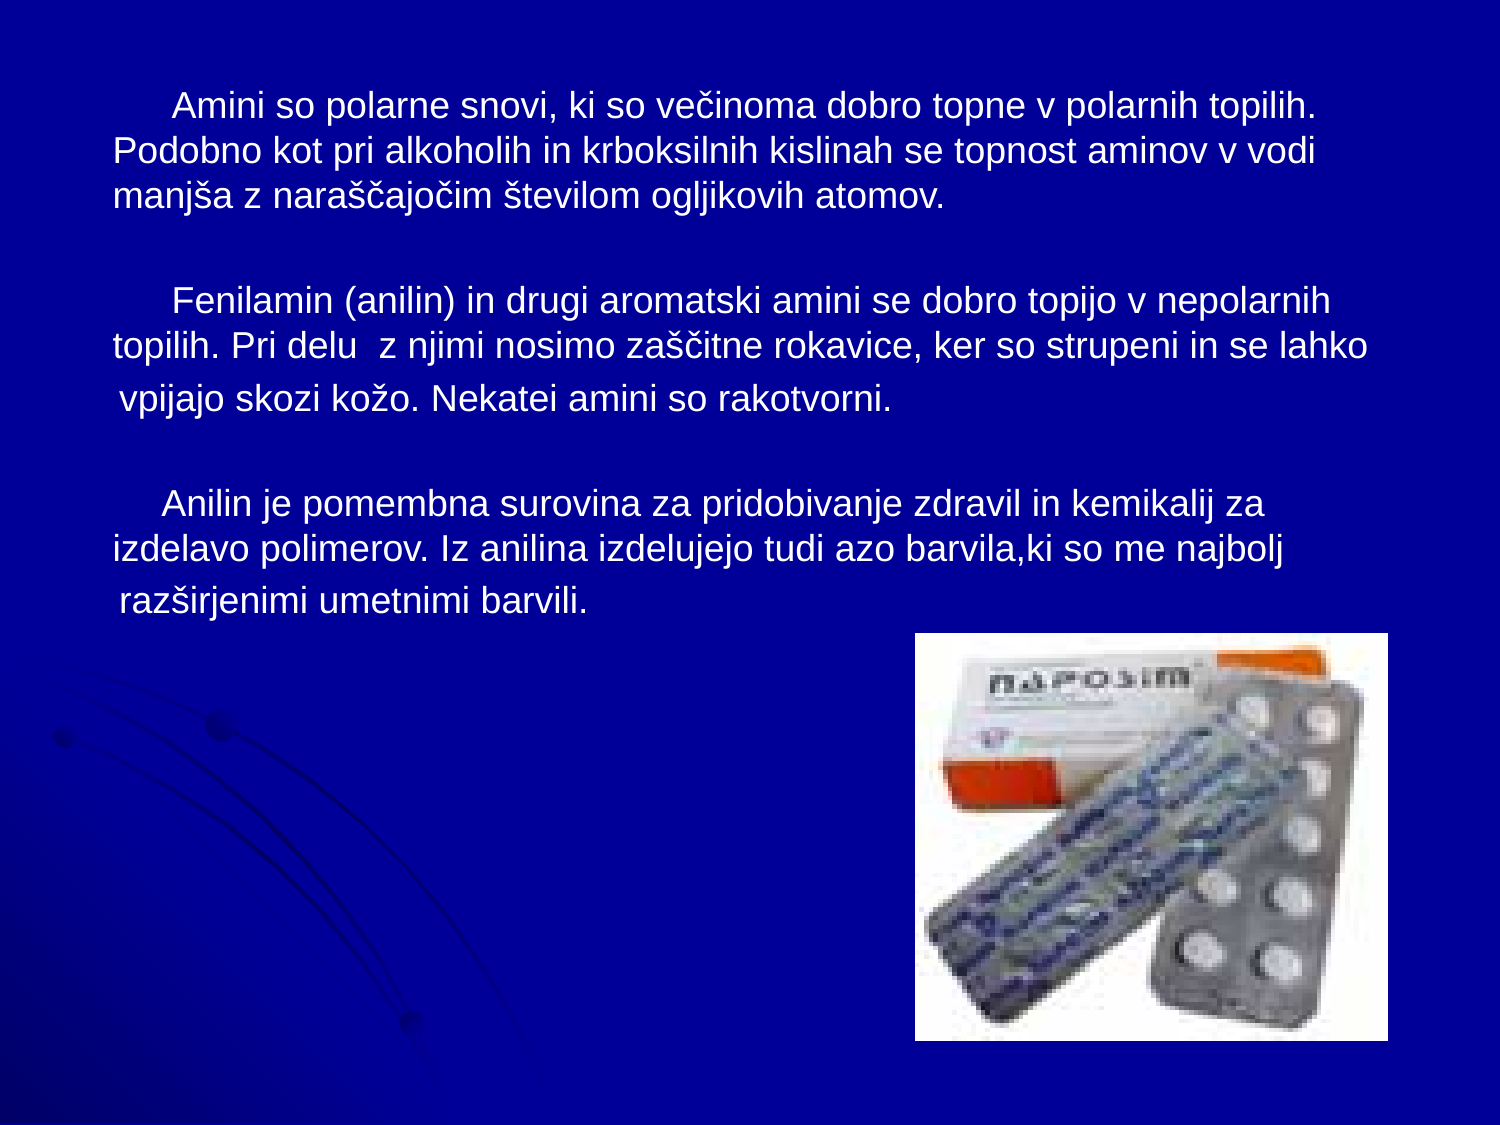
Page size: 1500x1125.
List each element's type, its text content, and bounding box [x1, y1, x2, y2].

picture [915, 633, 1388, 1041]
list Amini so polarne snovi, ki so večinoma dobro topne v polarnih topilih. Podobno kot pri alkoholih in krboksilnih kislinah se topnost aminov v vodi manjša z naraščajočim številom ogljikovih atomov. Fenilamin (anilin) in drugi aromatski amini se dobro topijo v nepolarnih topilih. Pri delu z njimi nosimo zaščitne rokavice, ker so strupeni in se lahko vpijajo skozi kožo. Nekatei amini so rakotvorni. Anilin je pomembna surovina za pridobivanje zdravil in kemikalij za izdelavo polimerov. Iz anilina izdelujejo tudi azo barvila,ki so me najbolj razširjenimi umetnimi barvili. [41, 73, 1459, 1125]
